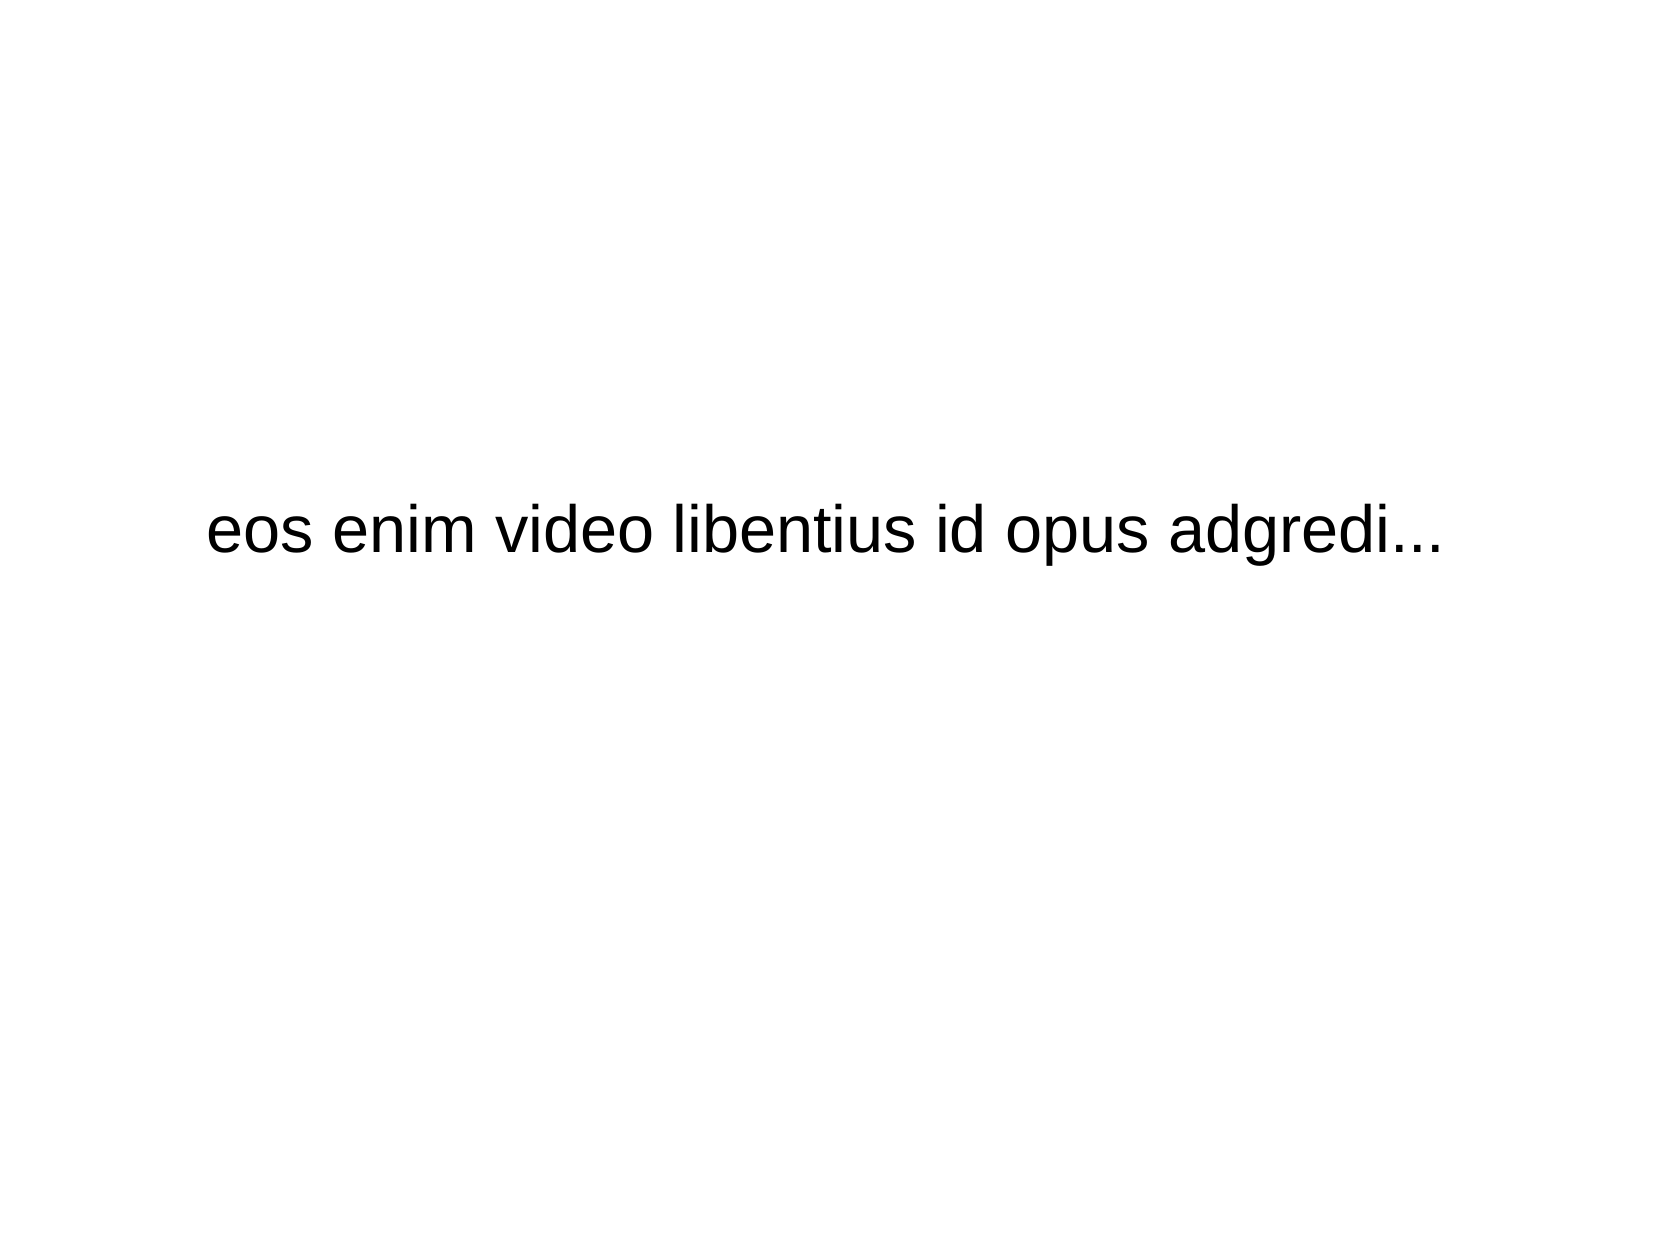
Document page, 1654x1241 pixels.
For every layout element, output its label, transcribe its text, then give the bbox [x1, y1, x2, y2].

subtitle eos enim video libentius id opus adgredi... [82, 49, 1571, 1010]
